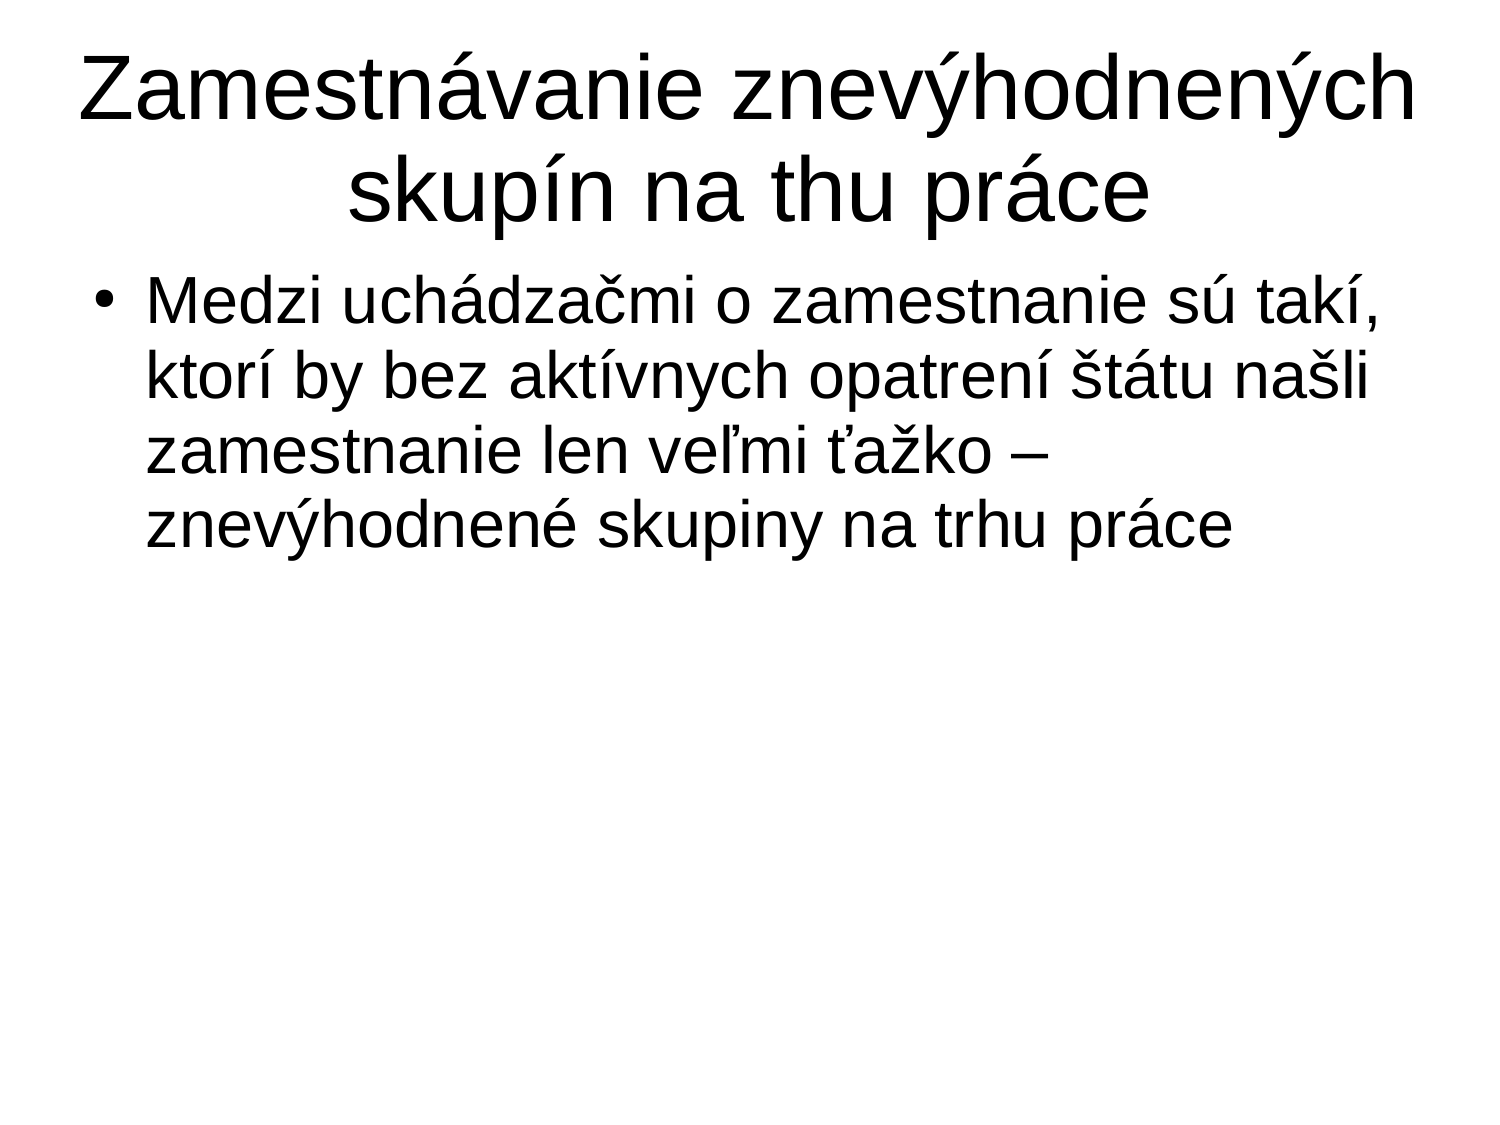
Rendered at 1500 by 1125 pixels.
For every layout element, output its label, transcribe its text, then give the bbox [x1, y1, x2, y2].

title Zamestnávanie znevýhodnených skupín na thu práce [75, 36, 1425, 242]
list Medzi uchádzačmi o zamestnanie sú takí, ktorí by bez aktívnych opatrení štátu našli zamestnanie len veľmi ťažko – znevýhodnené skupiny na trhu práce [75, 263, 1425, 991]
